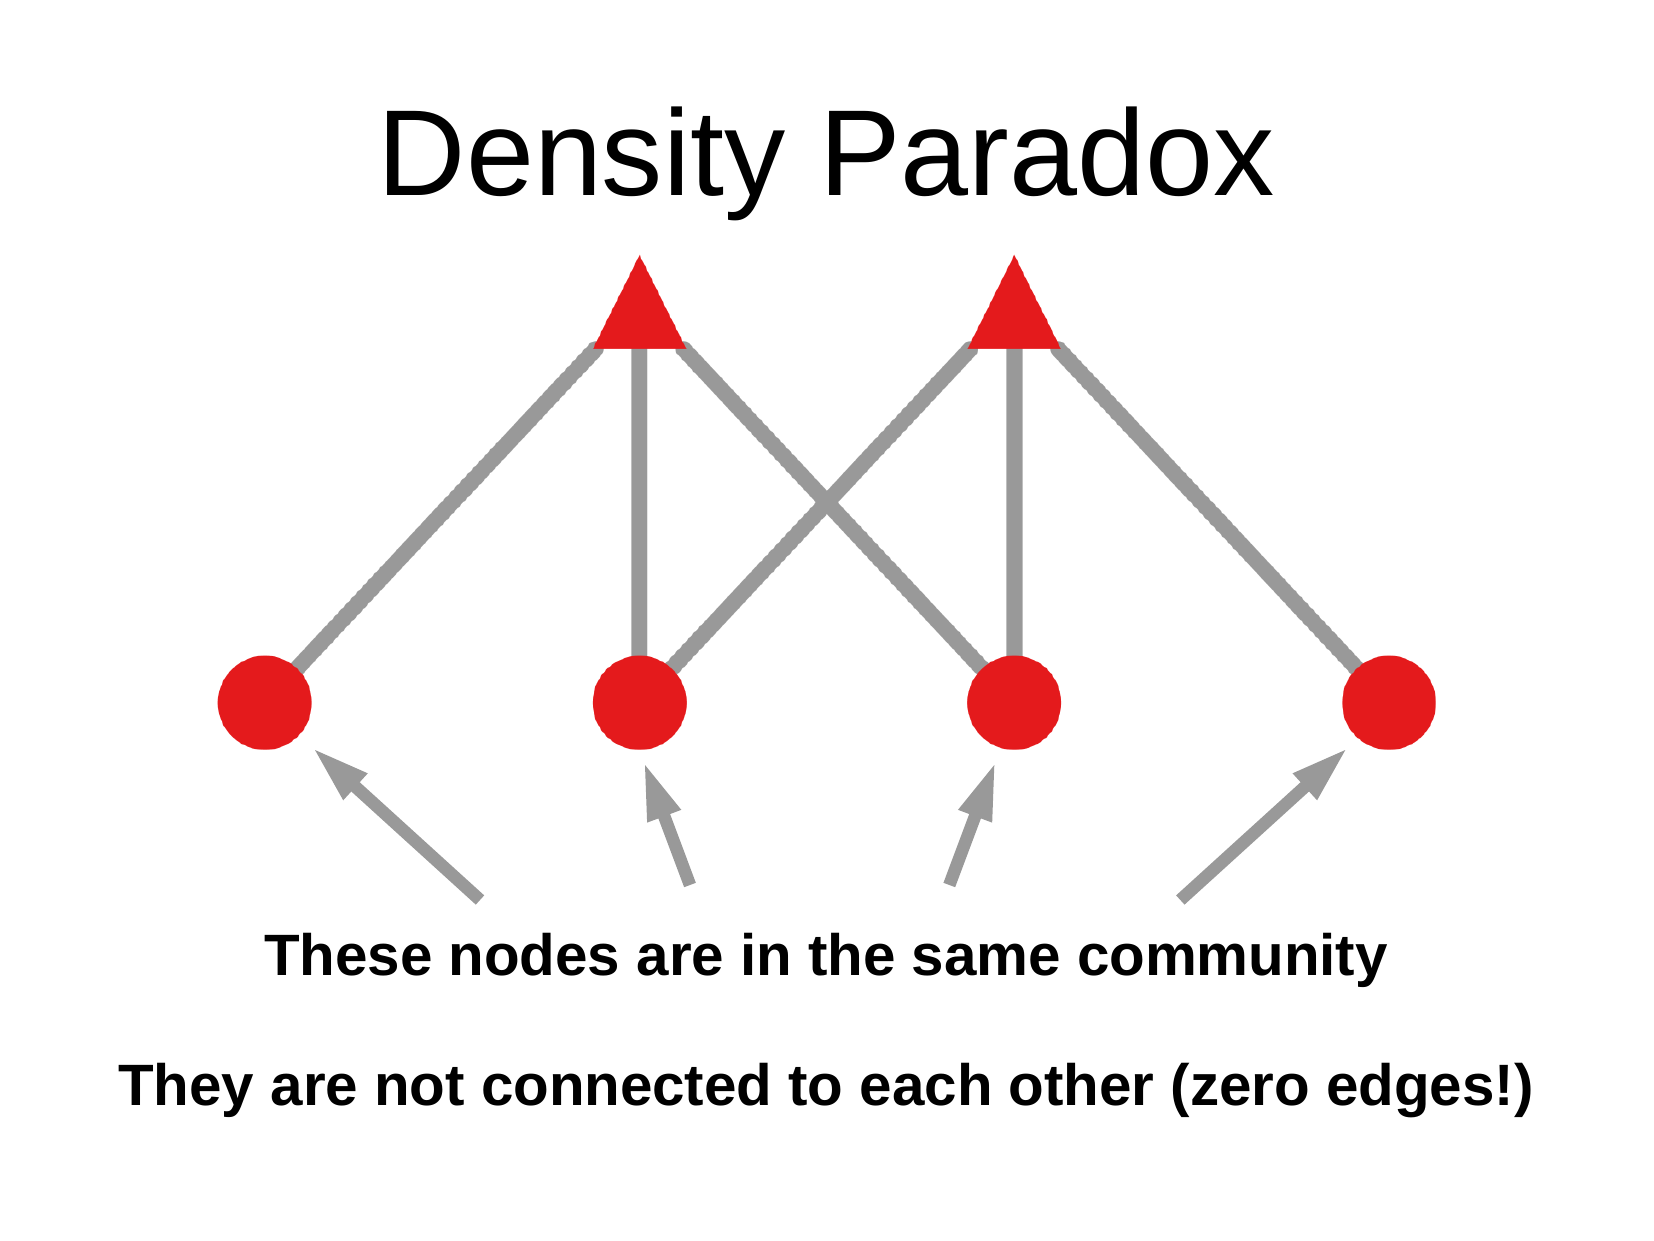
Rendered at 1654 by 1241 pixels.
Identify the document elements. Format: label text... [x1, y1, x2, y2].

title Density Paradox [82, 49, 1571, 257]
picture [217, 254, 1436, 751]
text_box These nodes are in the same community They are not connected to each other (zero edges!) [103, 915, 1550, 1095]
